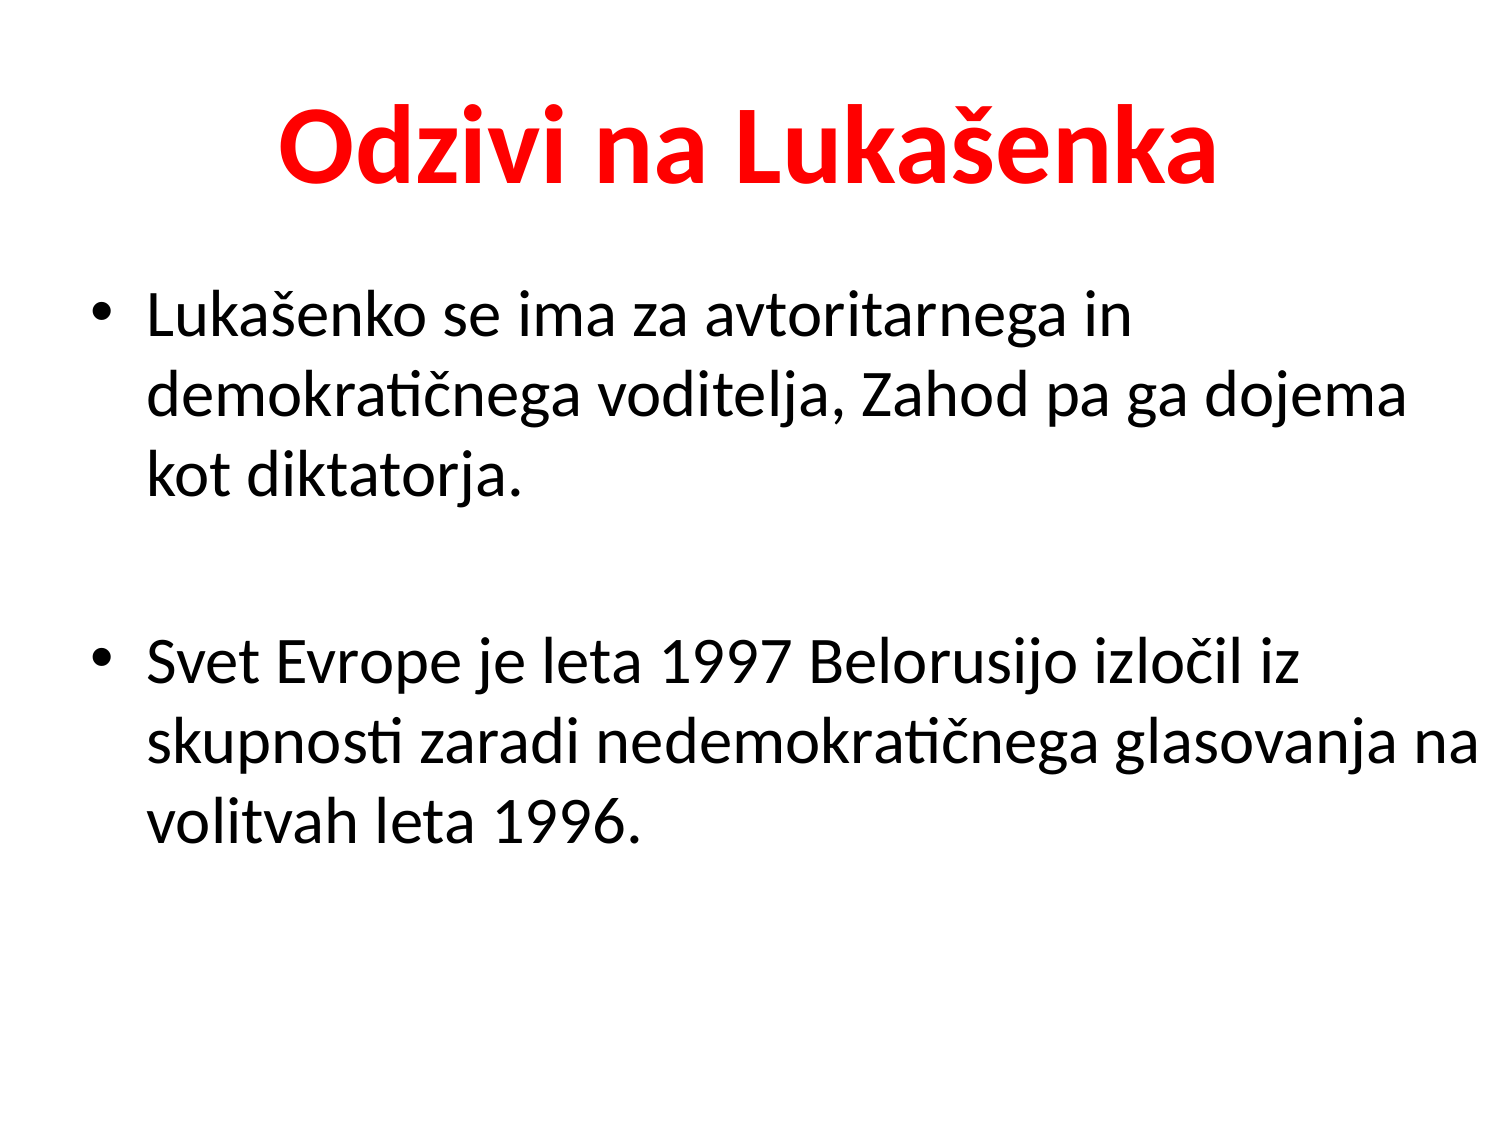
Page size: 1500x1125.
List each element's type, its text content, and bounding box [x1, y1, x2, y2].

list Lukašenko se ima za avtoritarnega in demokratičnega voditelja, Zahod pa ga dojema kot diktatorja. Svet Evrope je leta 1997 Belorusijo izločil iz skupnosti zaradi nedemokratičnega glasovanja na volitvah leta 1996. [75, 262, 1500, 1005]
title Odzivi na Lukašenka [75, 45, 1425, 233]
